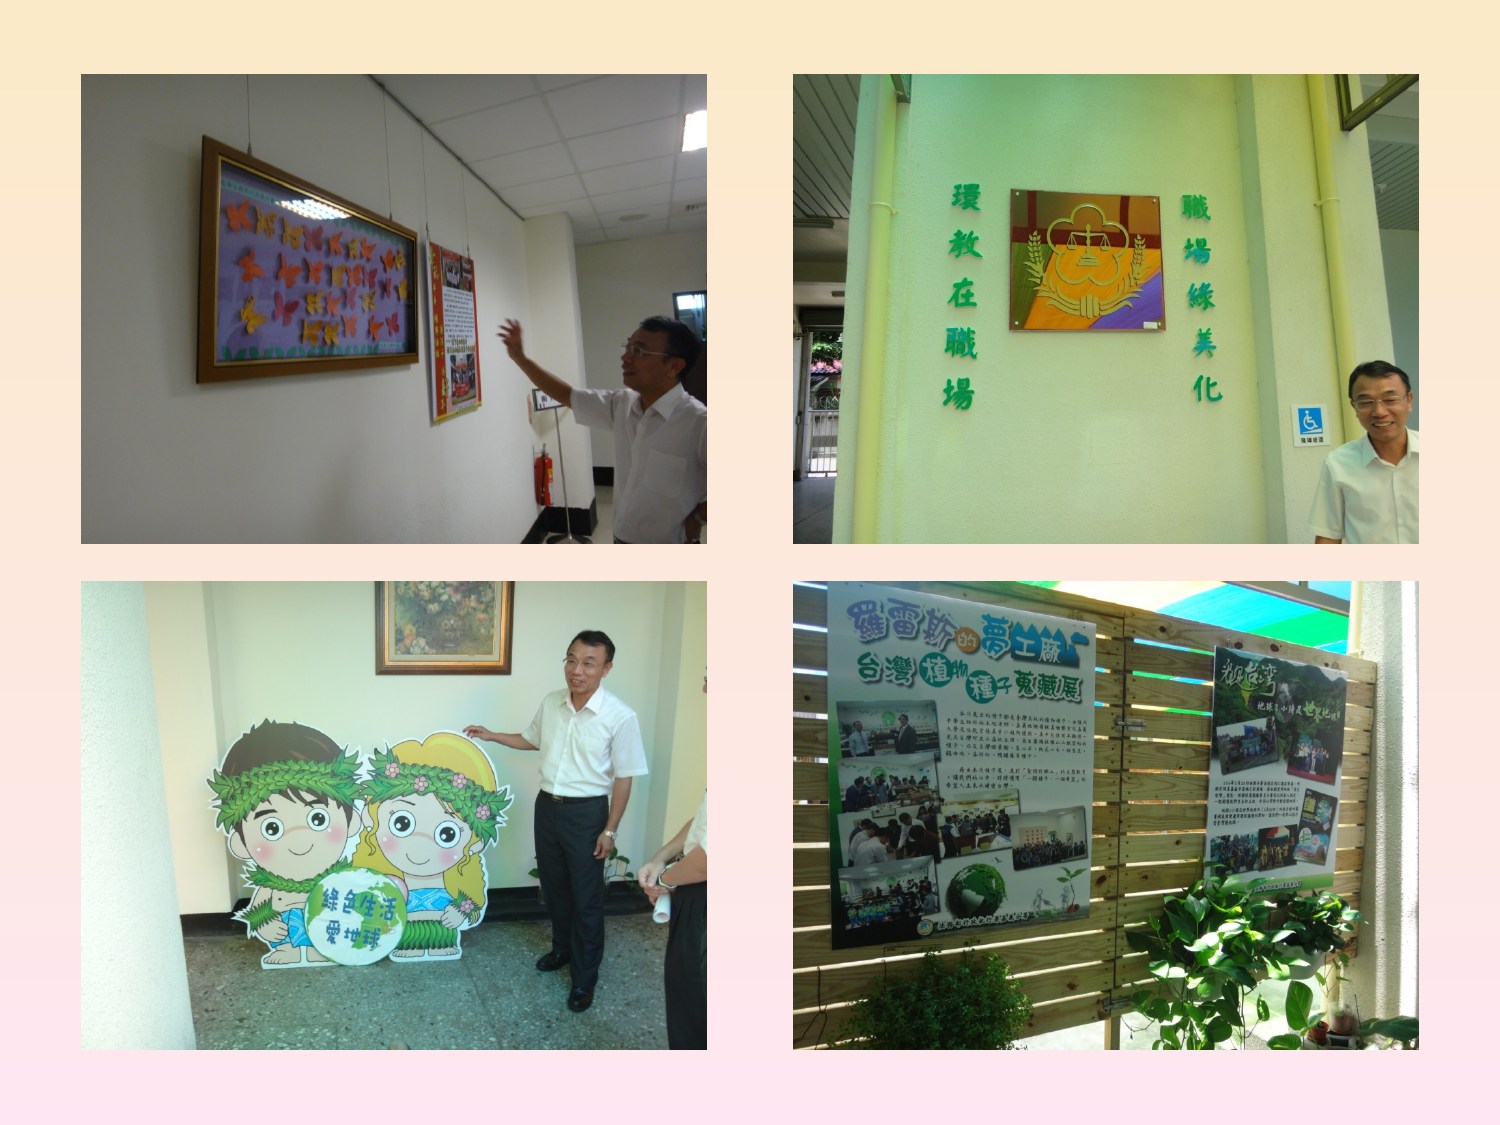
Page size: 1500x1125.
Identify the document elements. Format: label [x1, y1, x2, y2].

picture [81, 581, 707, 1051]
picture [793, 581, 1419, 1051]
picture [793, 75, 1419, 544]
picture [81, 75, 707, 544]
